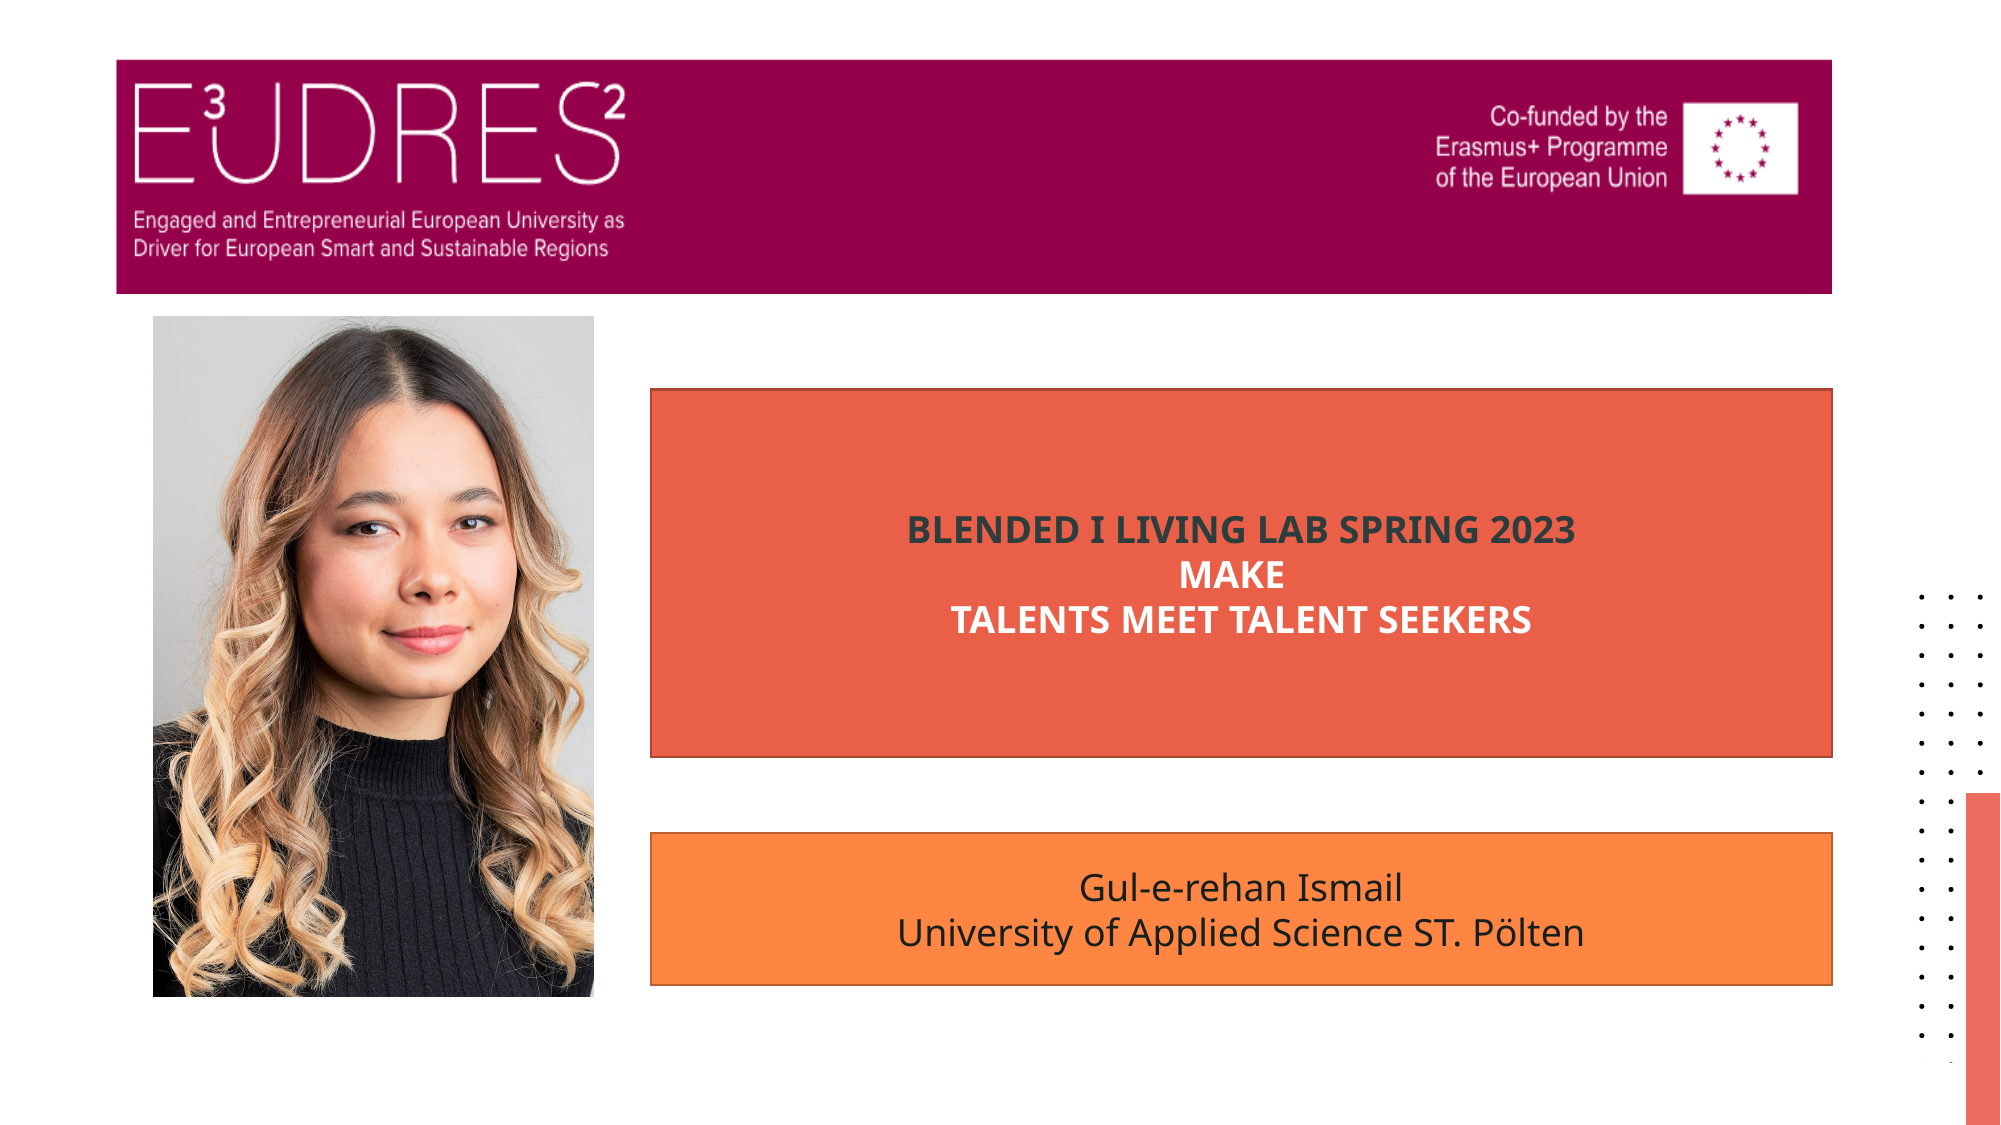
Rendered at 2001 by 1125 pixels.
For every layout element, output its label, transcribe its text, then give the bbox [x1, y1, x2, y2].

picture [153, 316, 594, 997]
text_box Gul-e-rehan Ismail University of Applied Science ST. Pölten [651, 833, 1832, 985]
picture [114, 57, 1832, 294]
text_box BLENDED I LIVING LAB SPRING 2023 MAKE TALENTS MEET TALENT SEEKERS [651, 389, 1832, 757]
